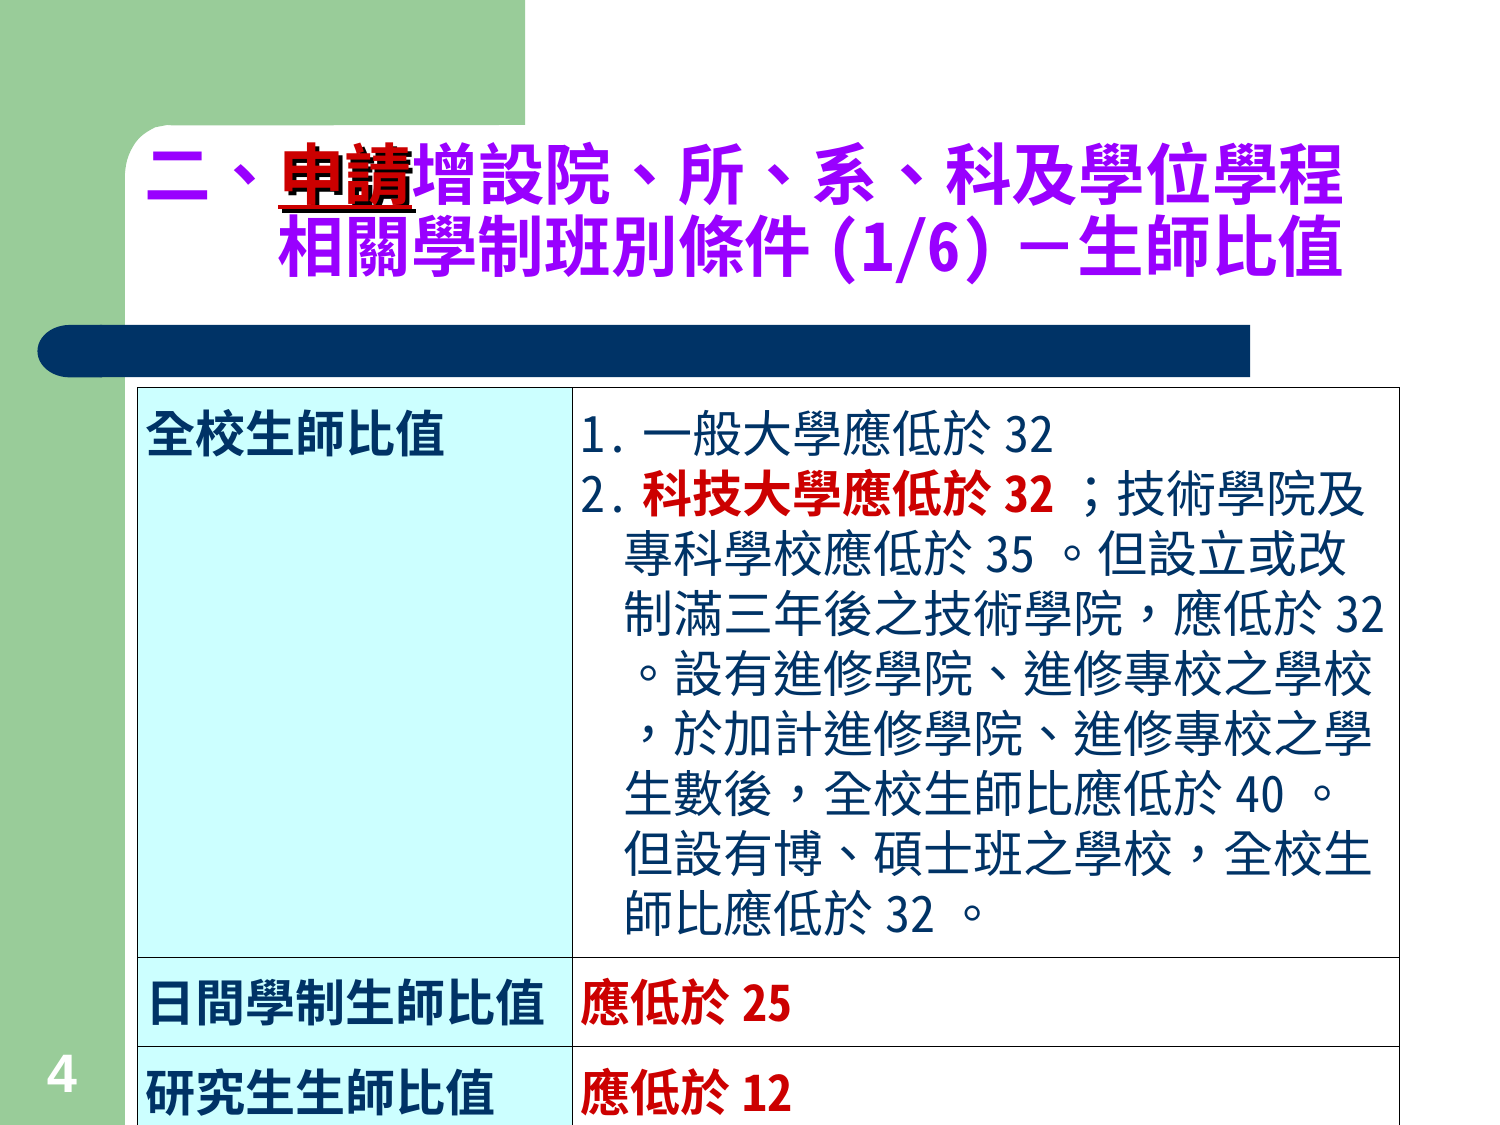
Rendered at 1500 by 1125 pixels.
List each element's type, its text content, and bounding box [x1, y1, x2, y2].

table_cell 應低於25 [573, 958, 1399, 1046]
table_header 1.一般大學應低於32 2.科技大學應低於32；技術學院及專科學校應低於35。但設立或改制滿三年後之技術學院，應低於32。設有進修學院、進修專校之學校，於加計進修學院、進修專校之學生數後，全校生師比應低於40。但設有博、碩士班之學校，全校生師比應低於32。 [573, 388, 1399, 957]
table_cell 研究生生師比值 [138, 1047, 572, 1125]
title 二、申請增設院、所、系、科及學位學程相關學制班別條件(1/6)－生師比值 [136, 136, 1414, 301]
table_cell 應低於12 [573, 1047, 1399, 1125]
table_header 全校生師比值 [138, 388, 572, 957]
table_cell 日間學制生師比值 [138, 958, 572, 1046]
